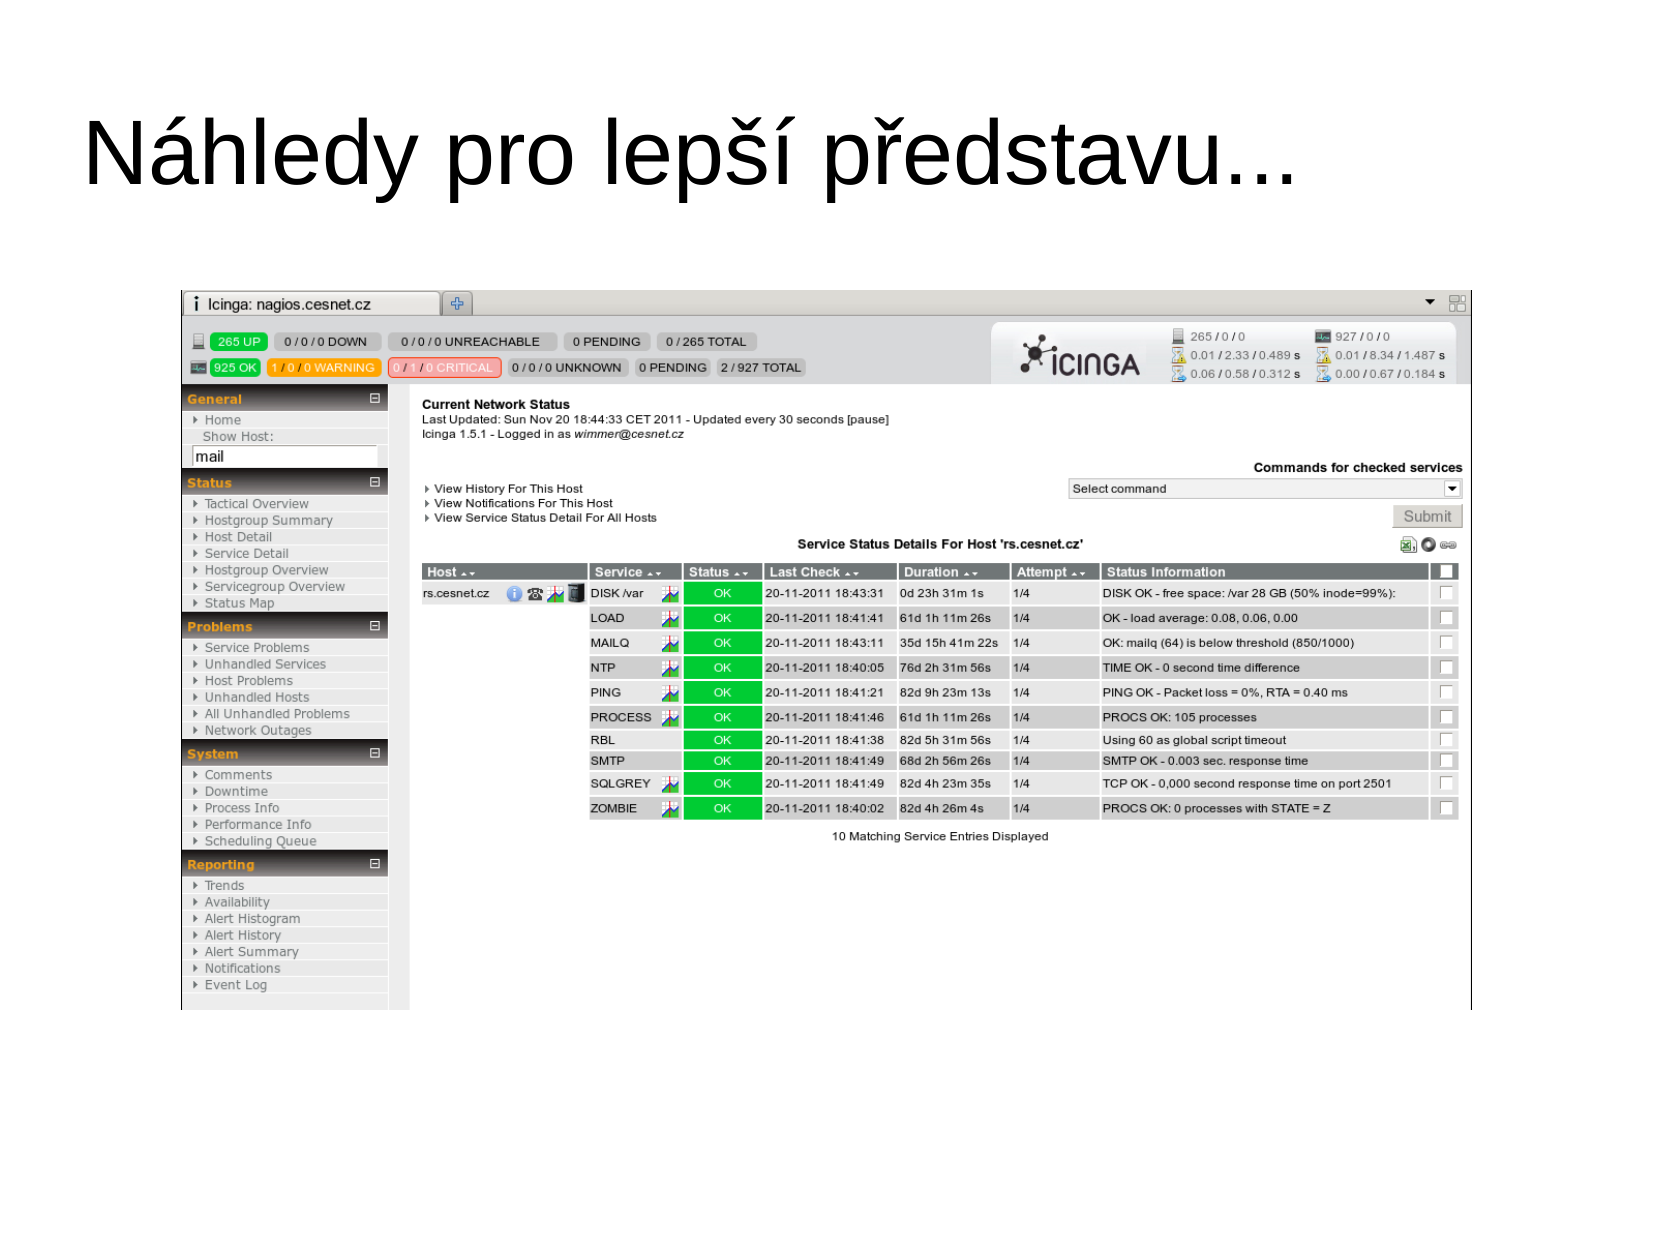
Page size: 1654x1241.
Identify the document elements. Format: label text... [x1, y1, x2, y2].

picture [181, 290, 1472, 1010]
title Náhledy pro lepší představu... [82, 49, 1571, 257]
